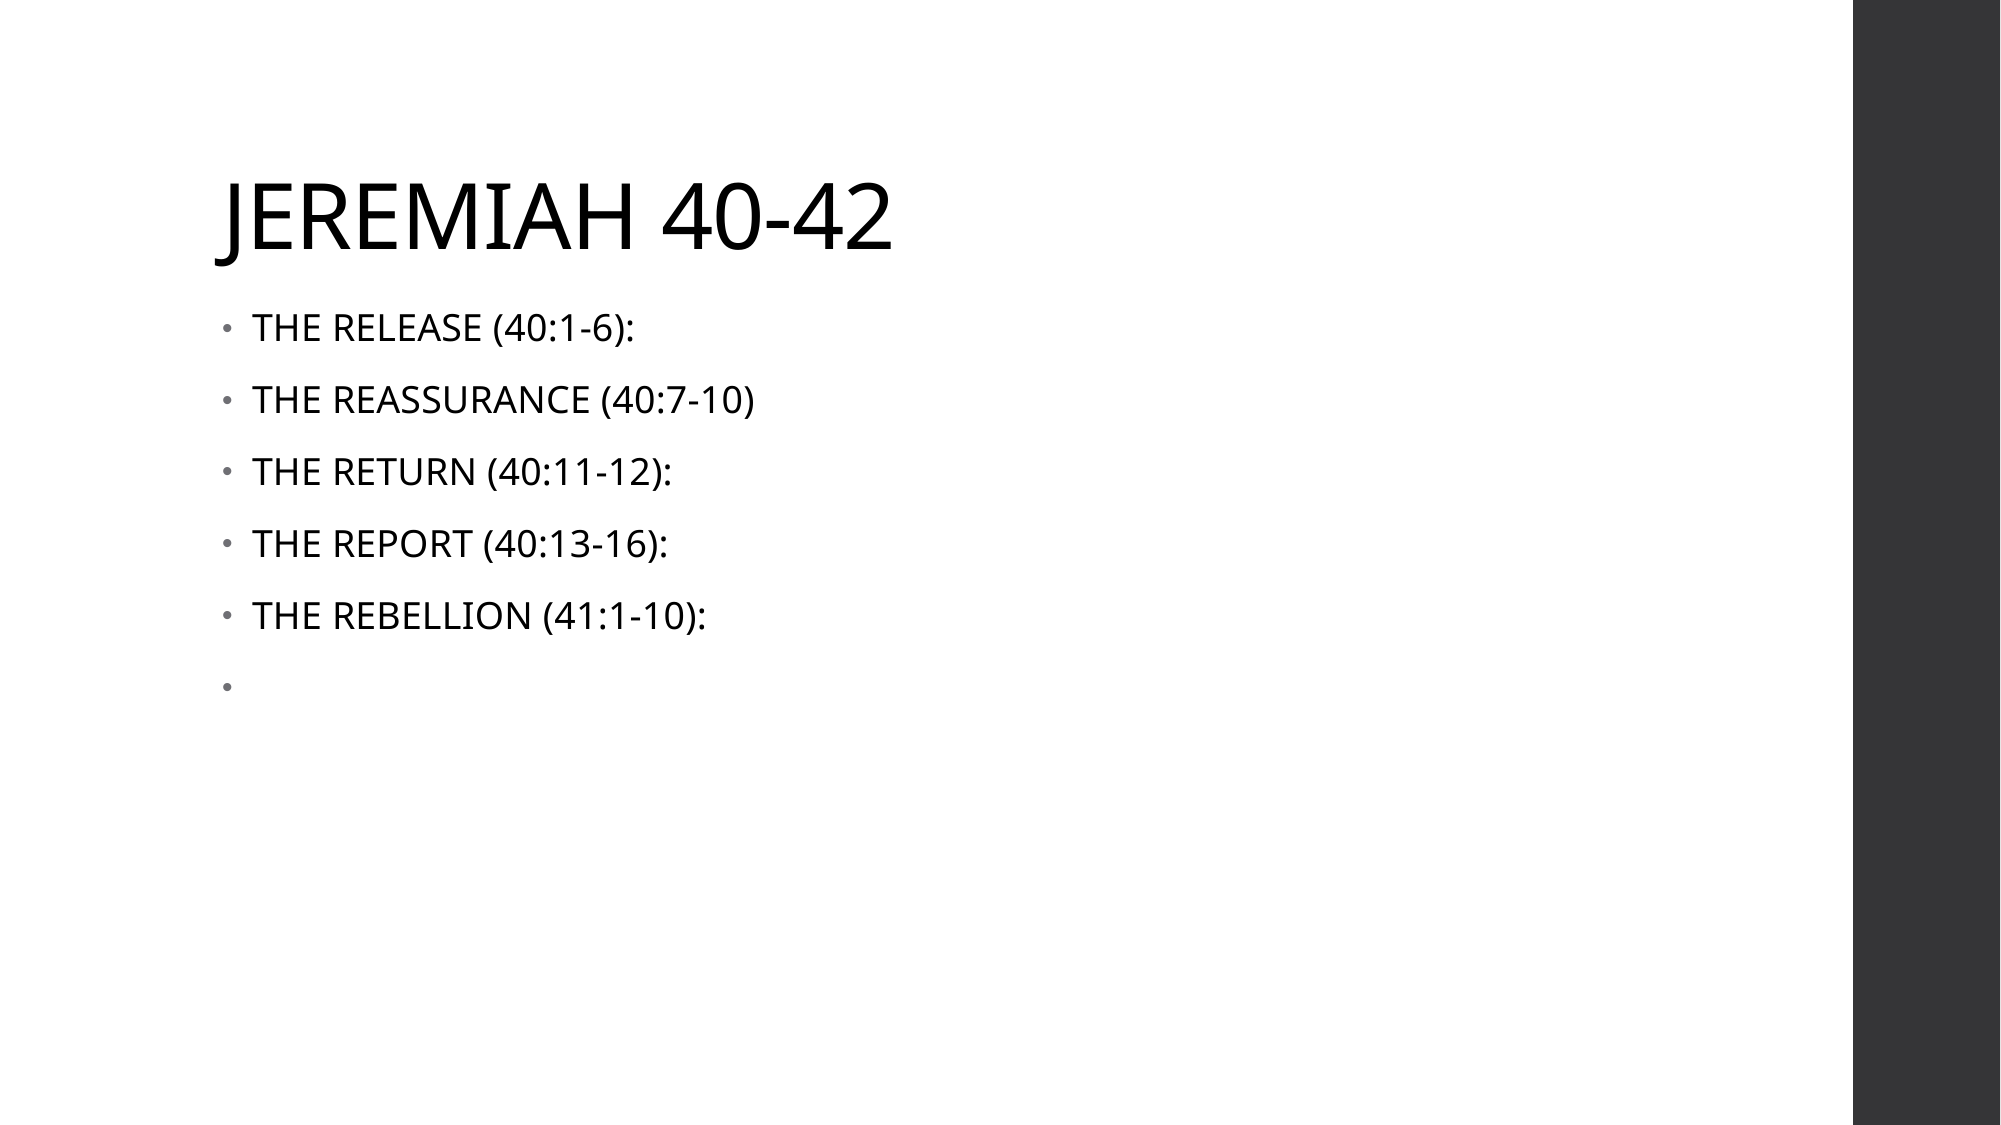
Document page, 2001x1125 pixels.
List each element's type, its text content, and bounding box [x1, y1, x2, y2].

title JEREMIAH 40-42 [206, 60, 1797, 278]
list THE RELEASE (40:1-6): THE REASSURANCE (40:7-10) THE RETURN (40:11-12): THE REPORT (40:13-16): THE REBELLION (41:1-10): [206, 299, 1617, 1014]
